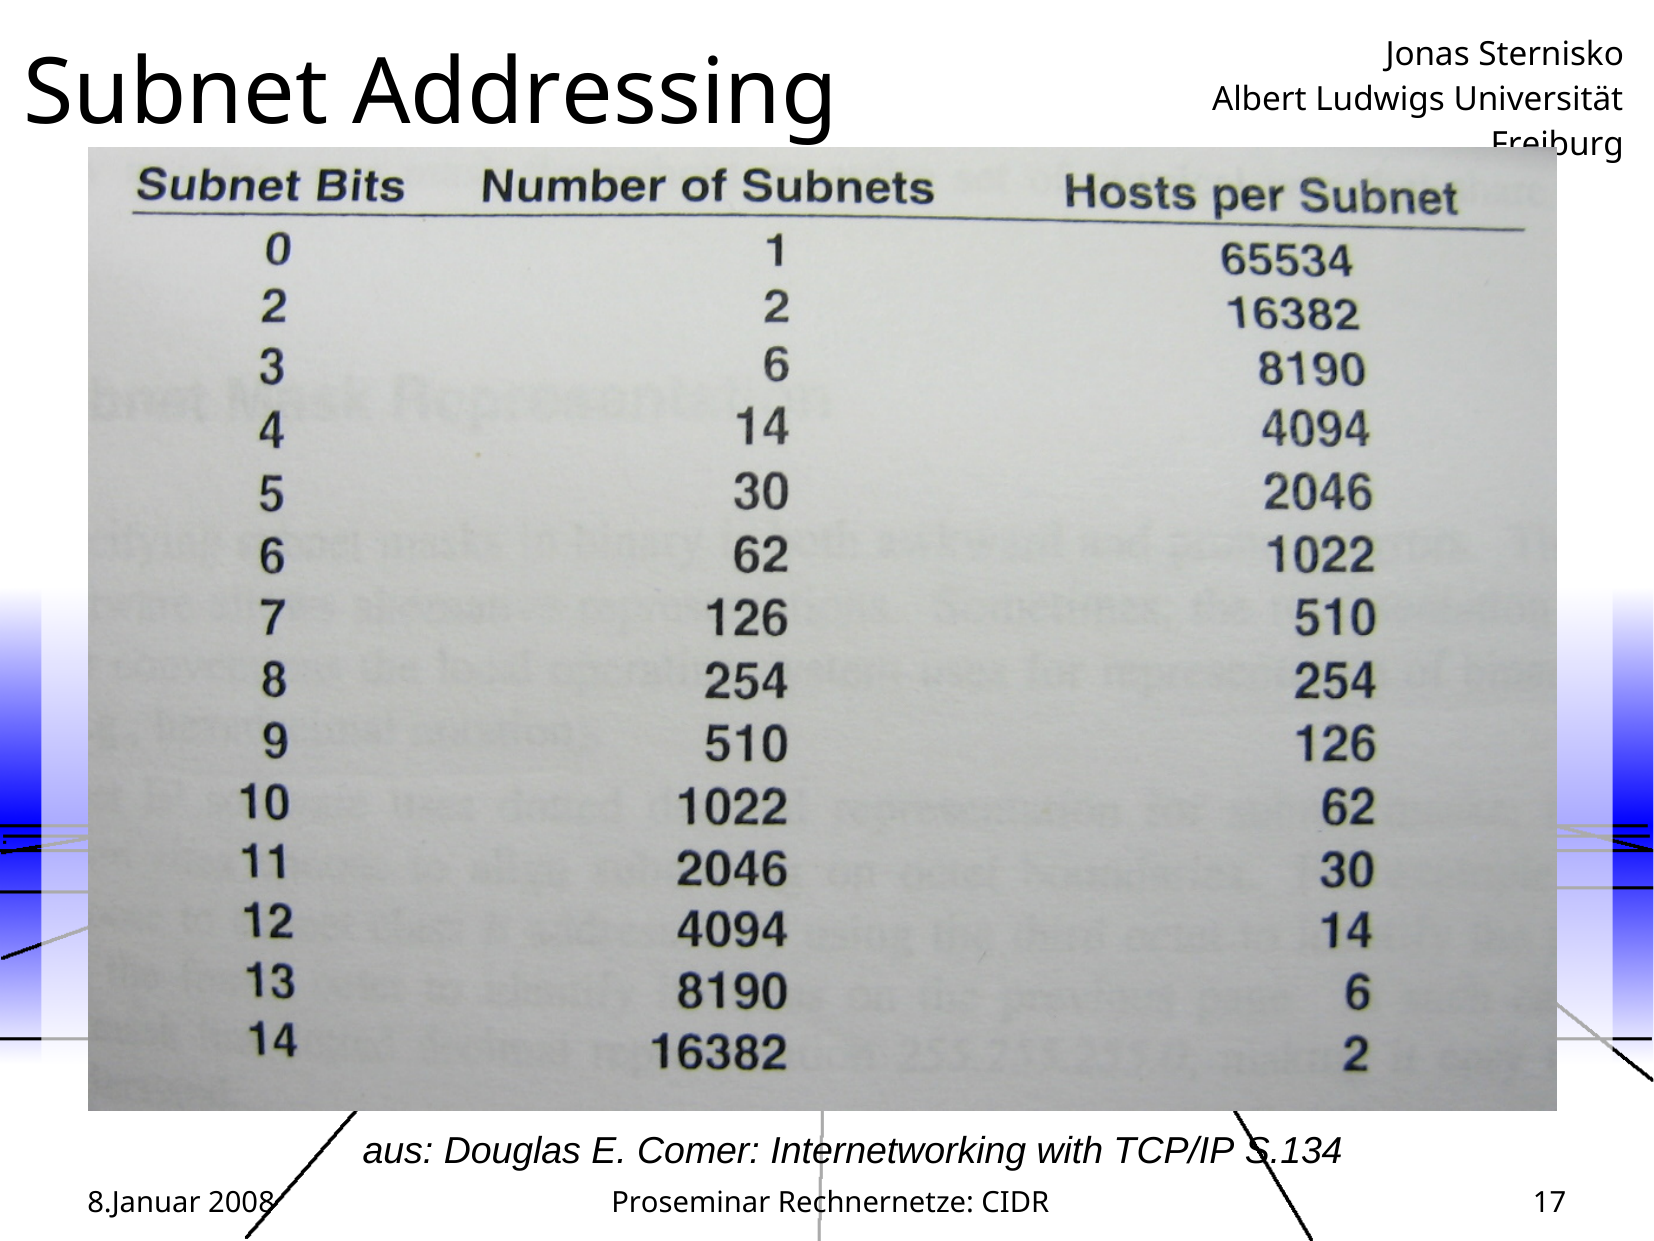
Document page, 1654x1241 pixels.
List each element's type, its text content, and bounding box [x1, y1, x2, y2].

text_box aus: Douglas E. Comer: Internetworking with TCP/IP S.134 [347, 1122, 1359, 1179]
picture [0, 0, 1654, 1241]
title Subnet Addressing [23, 31, 1211, 146]
